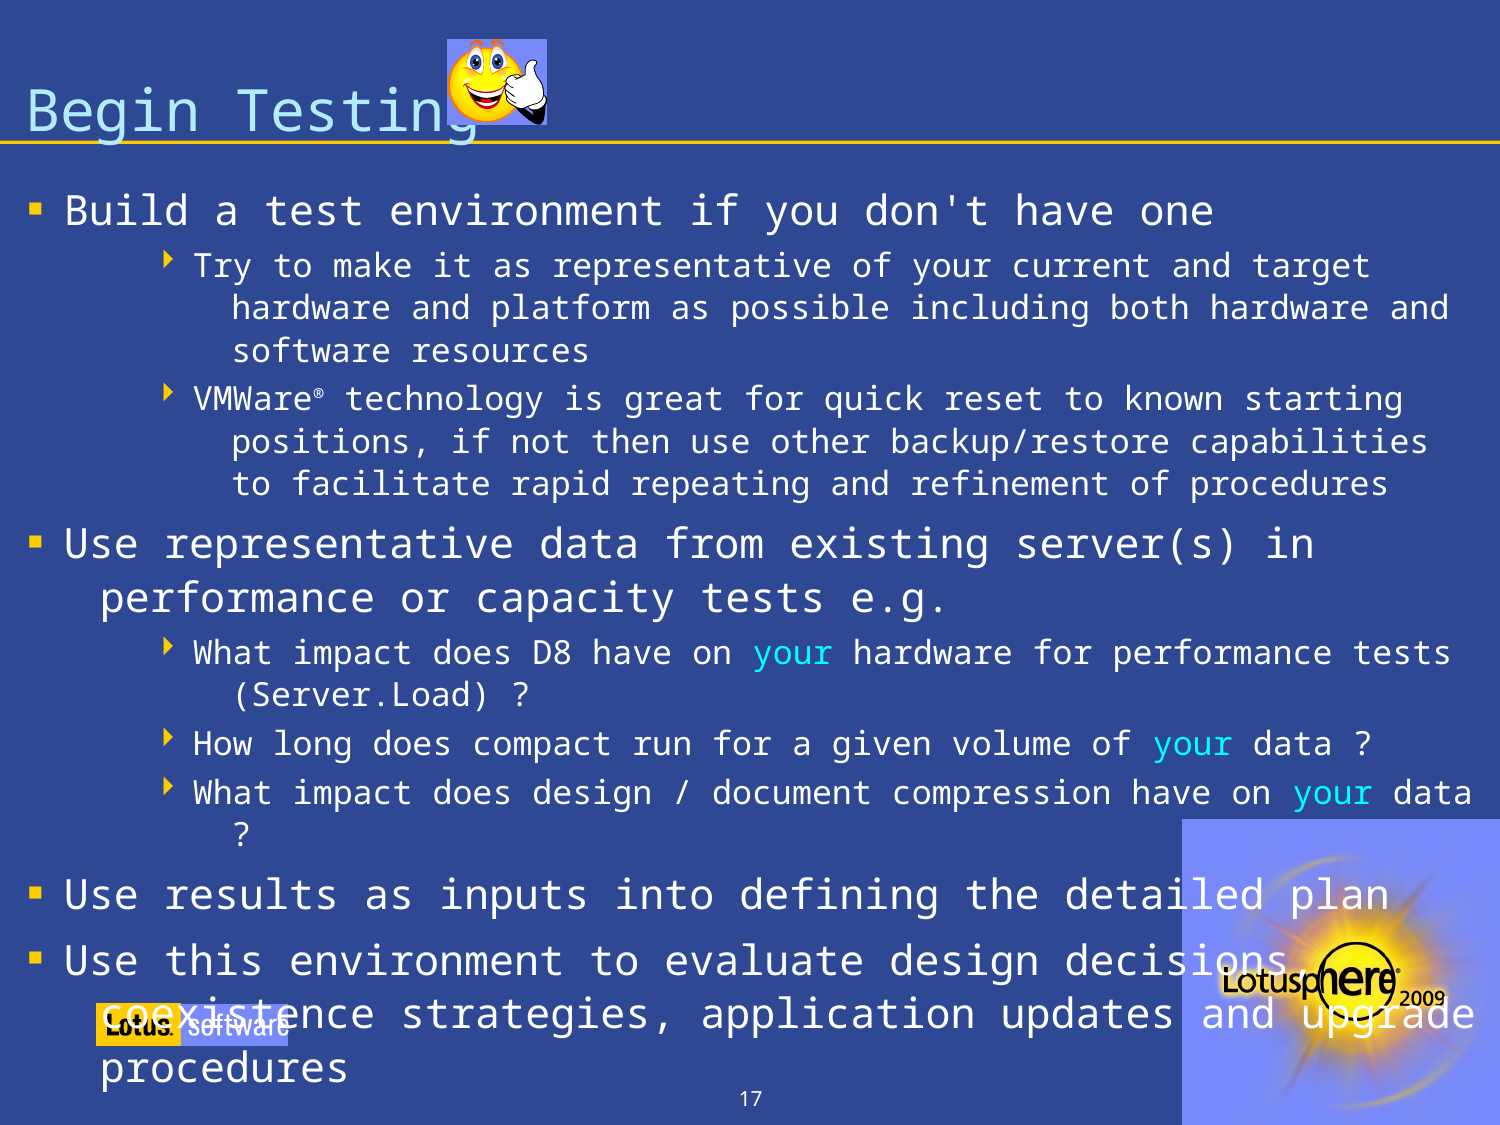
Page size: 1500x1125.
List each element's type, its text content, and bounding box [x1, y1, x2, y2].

picture [281, 1018, 289, 1025]
picture [1356, 1011, 1368, 1025]
picture [447, 38, 548, 125]
picture [130, 1011, 143, 1025]
picture [1256, 1011, 1268, 1025]
picture [1406, 1017, 1418, 1025]
picture [1431, 1011, 1443, 1025]
picture [156, 1011, 169, 1015]
title Begin Testing [25, 74, 1476, 165]
picture [96, 1011, 289, 1046]
list Build a test environment if you don't have one Try to make it as representative of your current and target hardware and platform as possible including both hardware and software resources VMWare® technology is great for quick reset to known starting positions, if not then use other backup/restore capabilities to facilitate rapid repeating and refinement of procedures Use representative data from existing server(s) in performance or capacity tests e.g. What impact does D8 have on your hardware for performance tests (Server.Load) ? How long does compact run for a given volume of your data ? What impact does design / document compression have on your data ? Use results as inputs into defining the detailed plan Use this environment to evaluate design decisions, coexistence strategies, application updates and upgrade procedures [24, 174, 1476, 1011]
picture [1456, 1011, 1469, 1015]
picture [1181, 818, 1500, 1125]
picture [1307, 1011, 1318, 1025]
picture [1206, 1017, 1218, 1025]
picture [1332, 1011, 1344, 1025]
